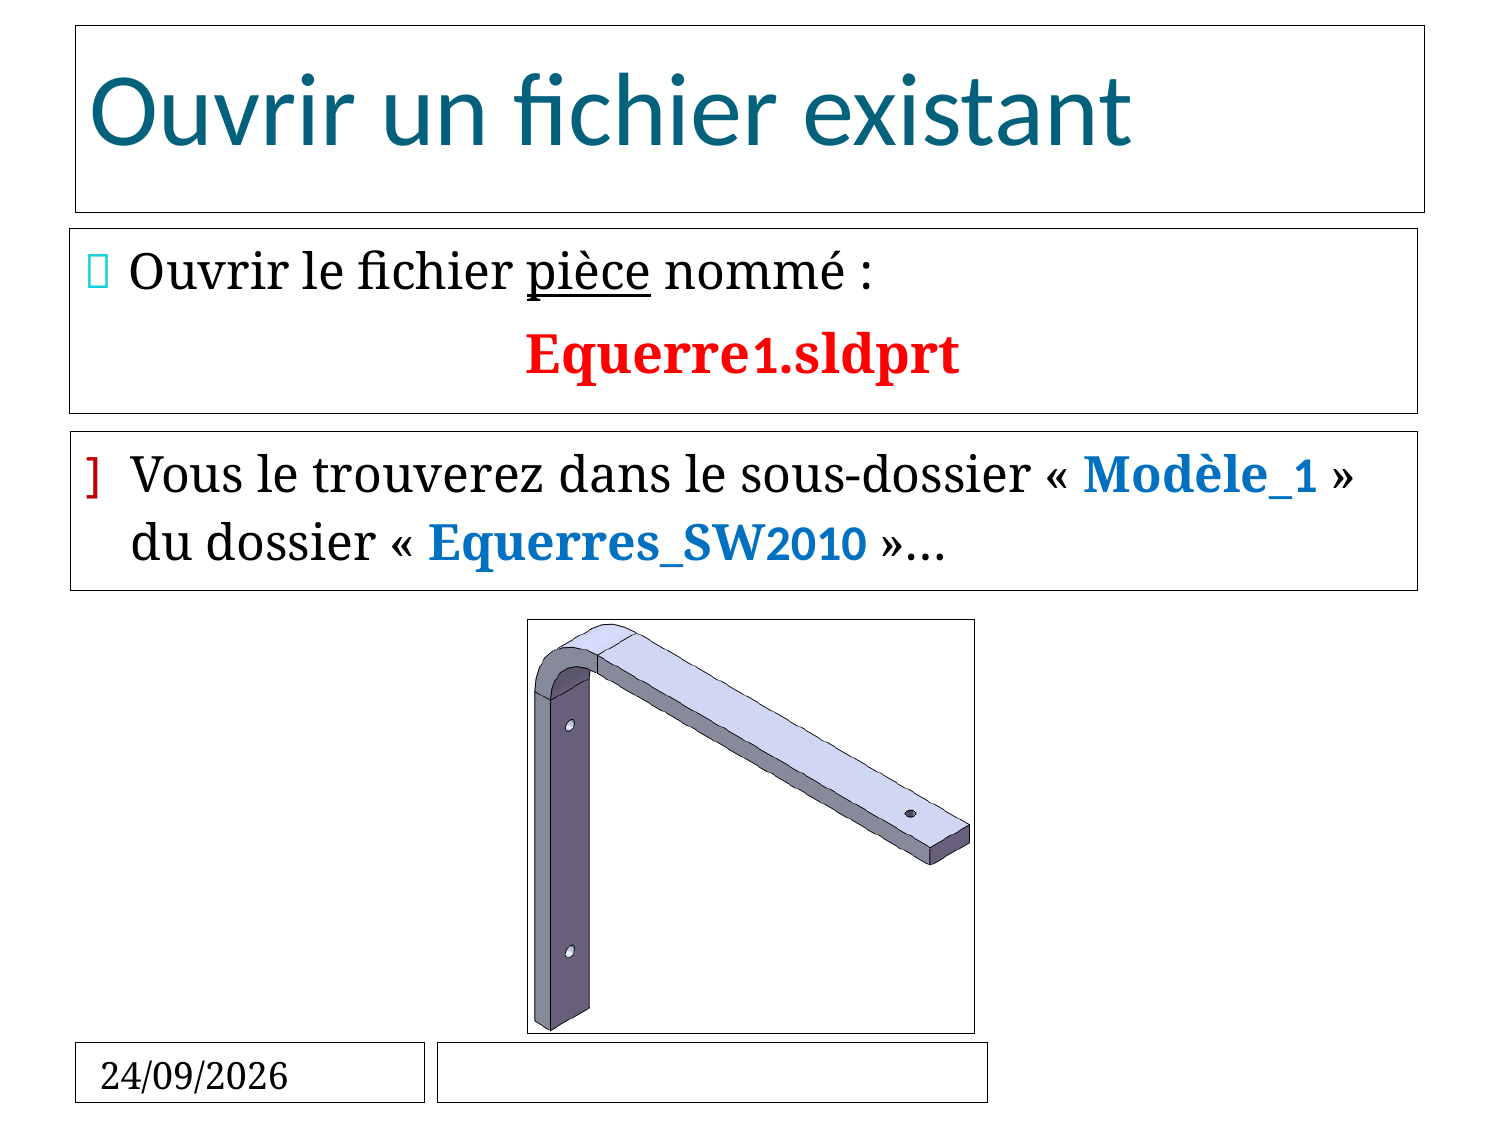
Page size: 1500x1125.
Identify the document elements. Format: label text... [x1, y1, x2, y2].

picture [527, 619, 975, 1034]
text_box Ouvrir le fichier pièce nommé : Equerre1.sldprt [69, 228, 1418, 414]
text_box Vous le trouverez dans le sous-dossier « Modèle_1 » du dossier « Equerres_SW2010 »… [70, 431, 1418, 591]
title Ouvrir un fichier existant [75, 25, 1425, 213]
